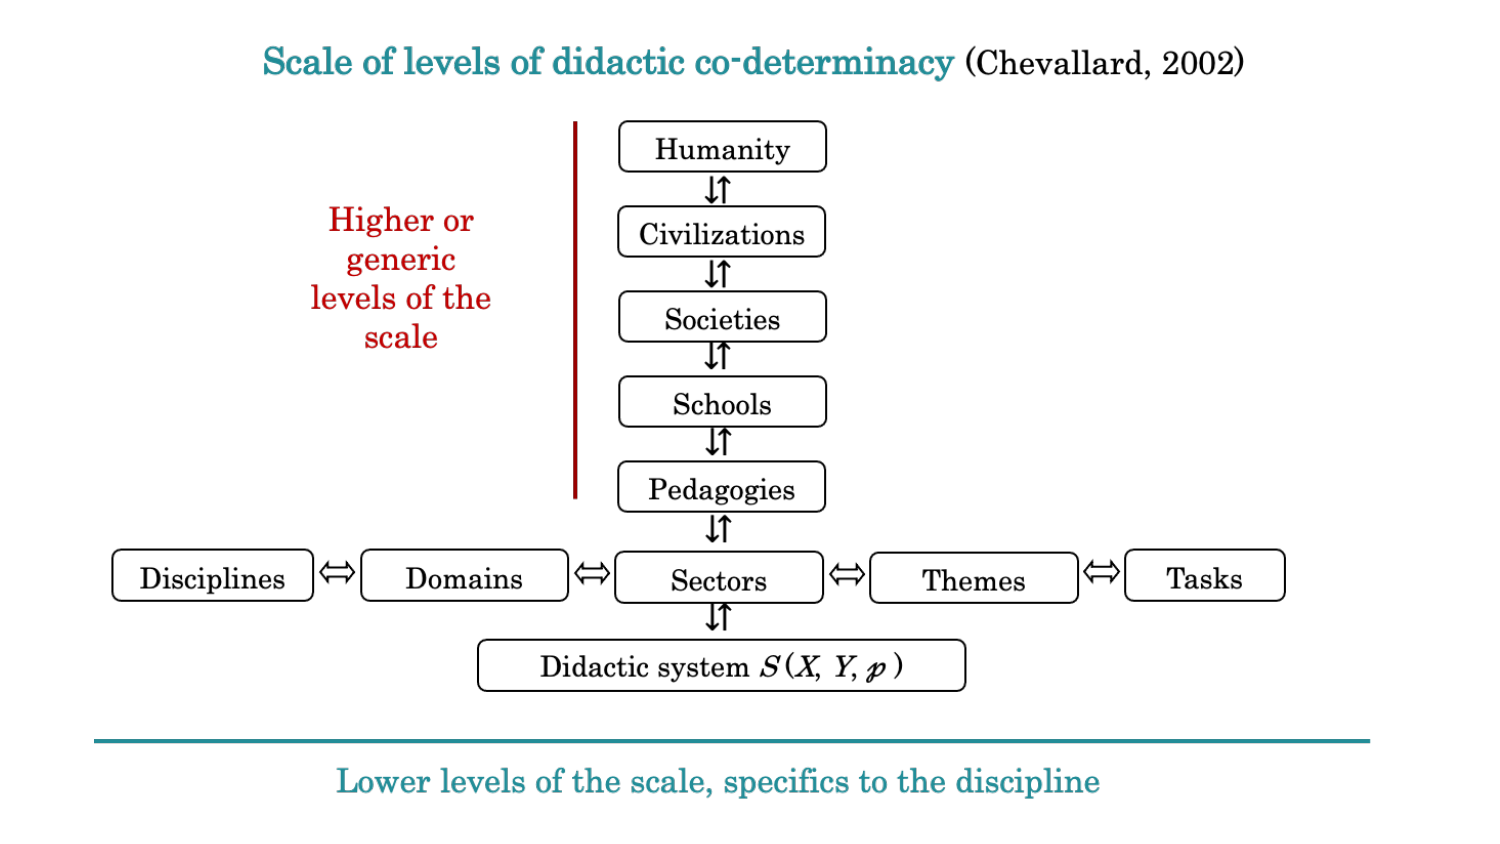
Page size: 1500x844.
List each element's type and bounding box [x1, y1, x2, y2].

picture [93, 24, 1373, 819]
